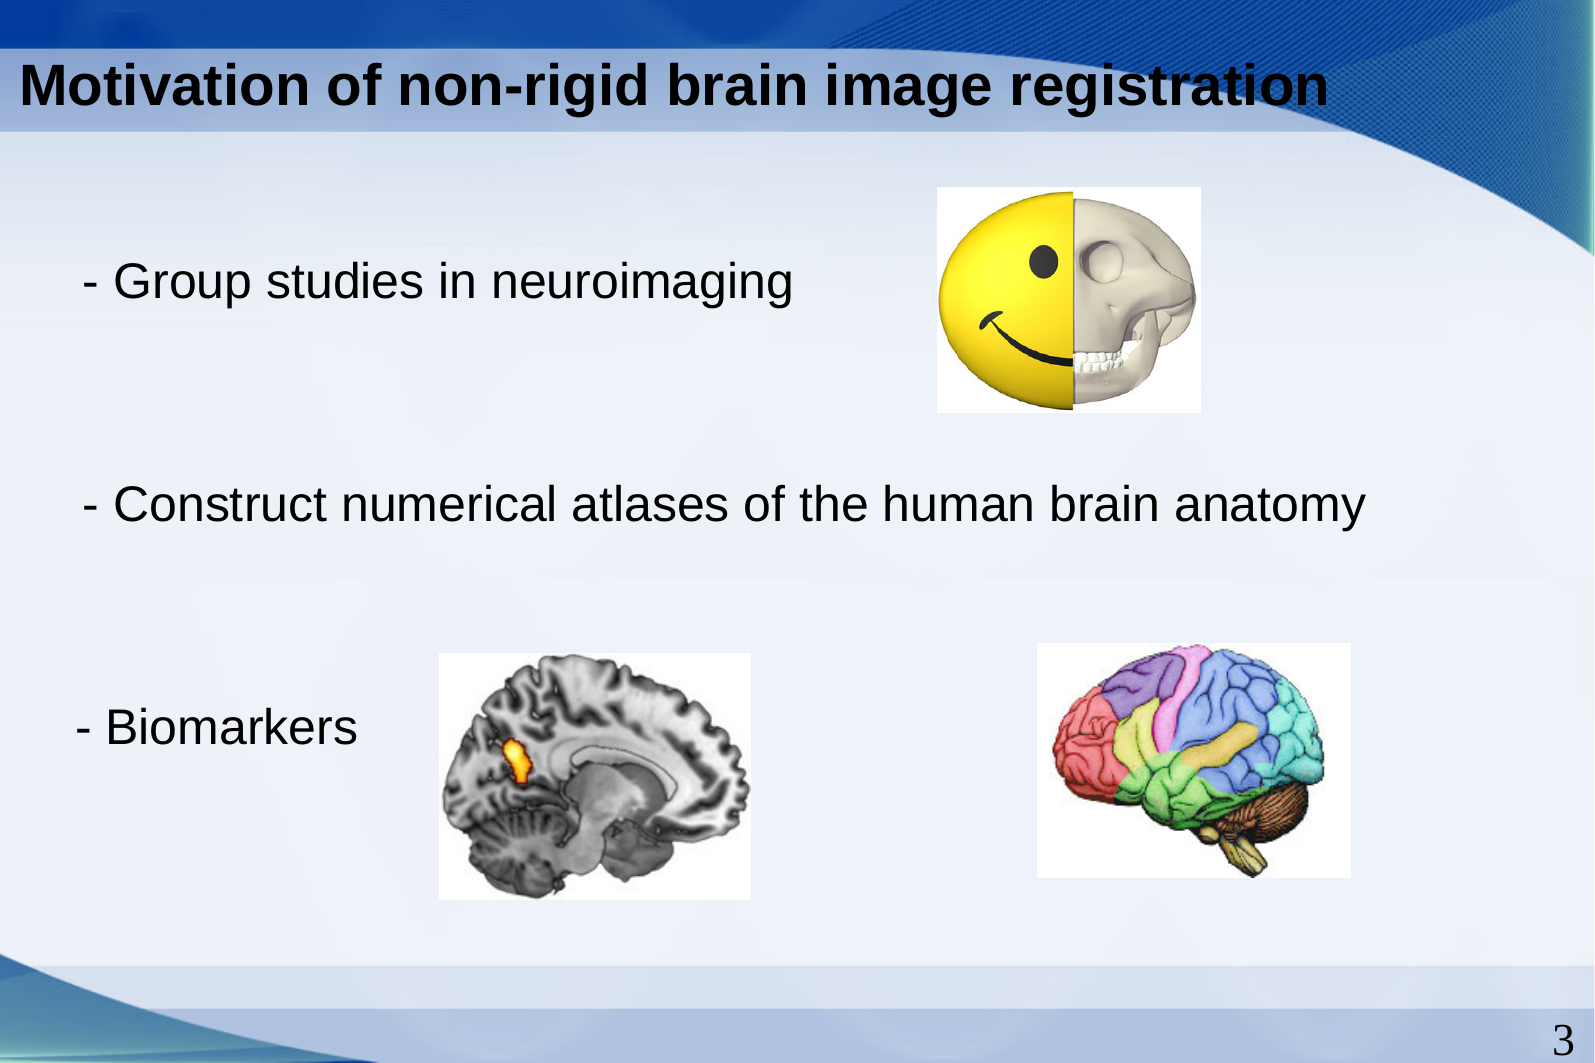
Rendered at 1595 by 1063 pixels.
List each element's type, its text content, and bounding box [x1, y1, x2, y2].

title Motivation of non-rigid brain image registration [19, 0, 1392, 171]
picture [0, 0, 1595, 1063]
subtitle - Group studies in neuroimaging - Construct numerical atlases of the human brain anatomy - Biomarkers [75, 225, 1501, 895]
